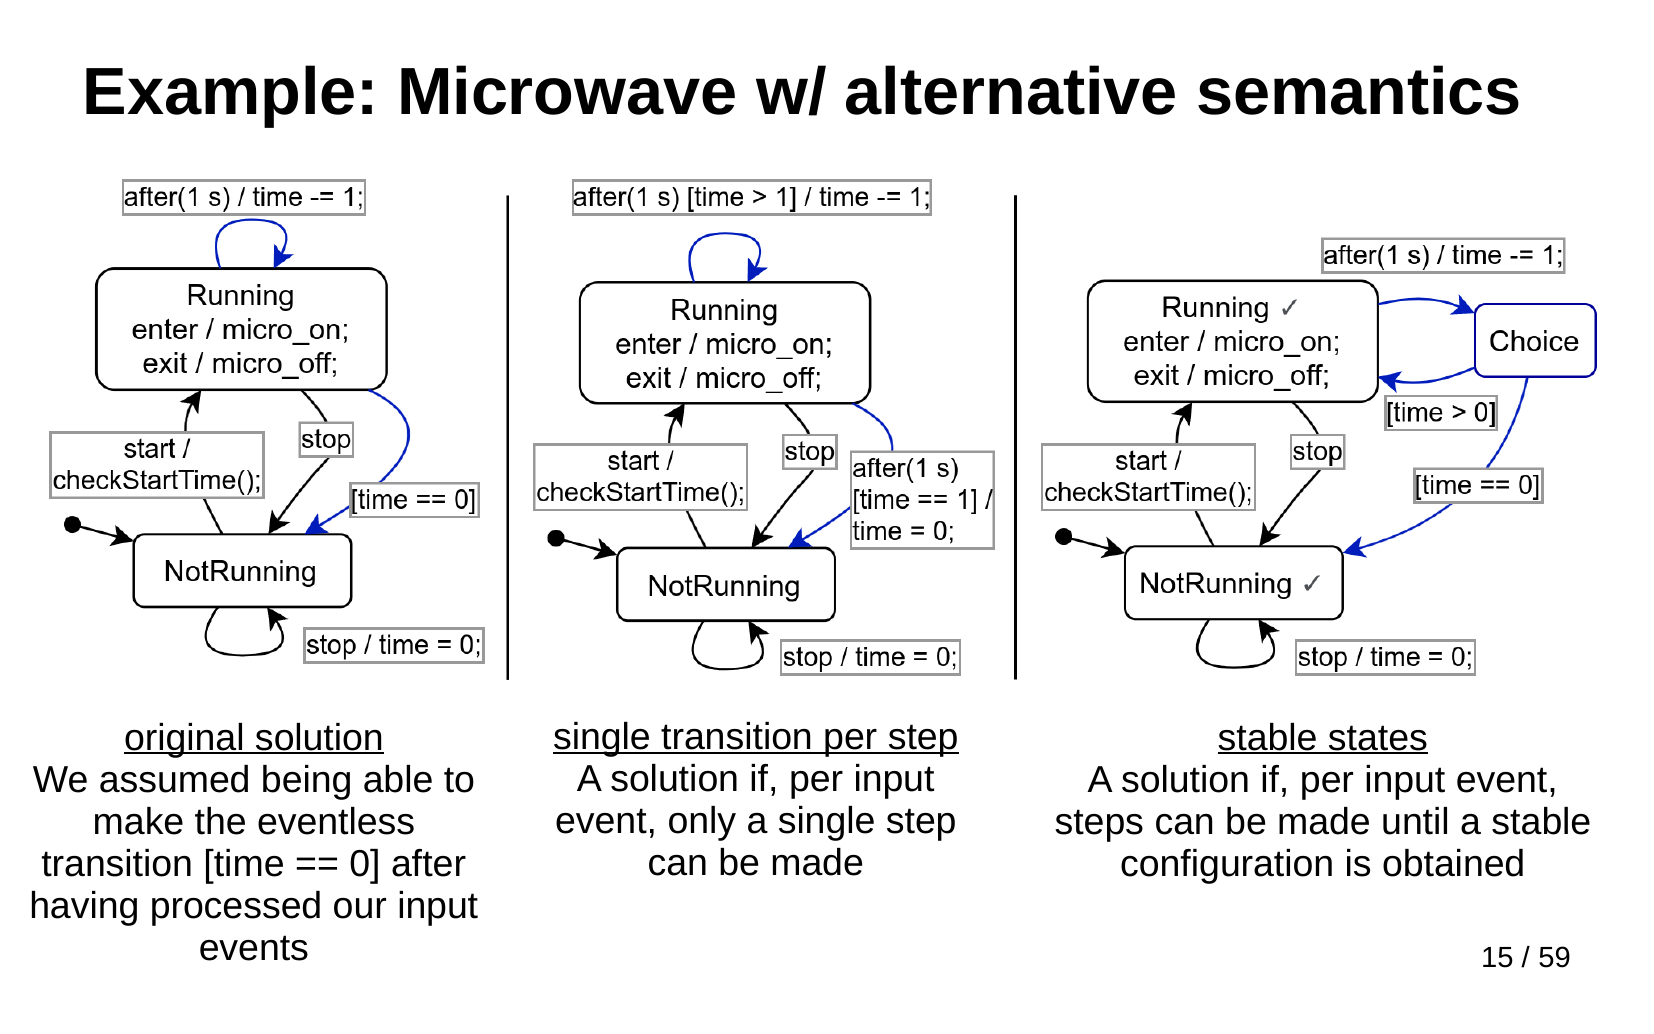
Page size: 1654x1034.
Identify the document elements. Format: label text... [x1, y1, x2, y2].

text_box original solution We assumed being able to make the eventless transition [time == 0] after having processed our input events [11, 708, 497, 1034]
text_box stable states A solution if, per input event, steps can be made until a stable configuration is obtained [1039, 708, 1607, 892]
title Example: Microwave w/ alternative semantics [82, 41, 1571, 142]
text_box single transition per step A solution if, per input event, only a single step can be made [519, 708, 993, 892]
picture [49, 179, 1599, 685]
